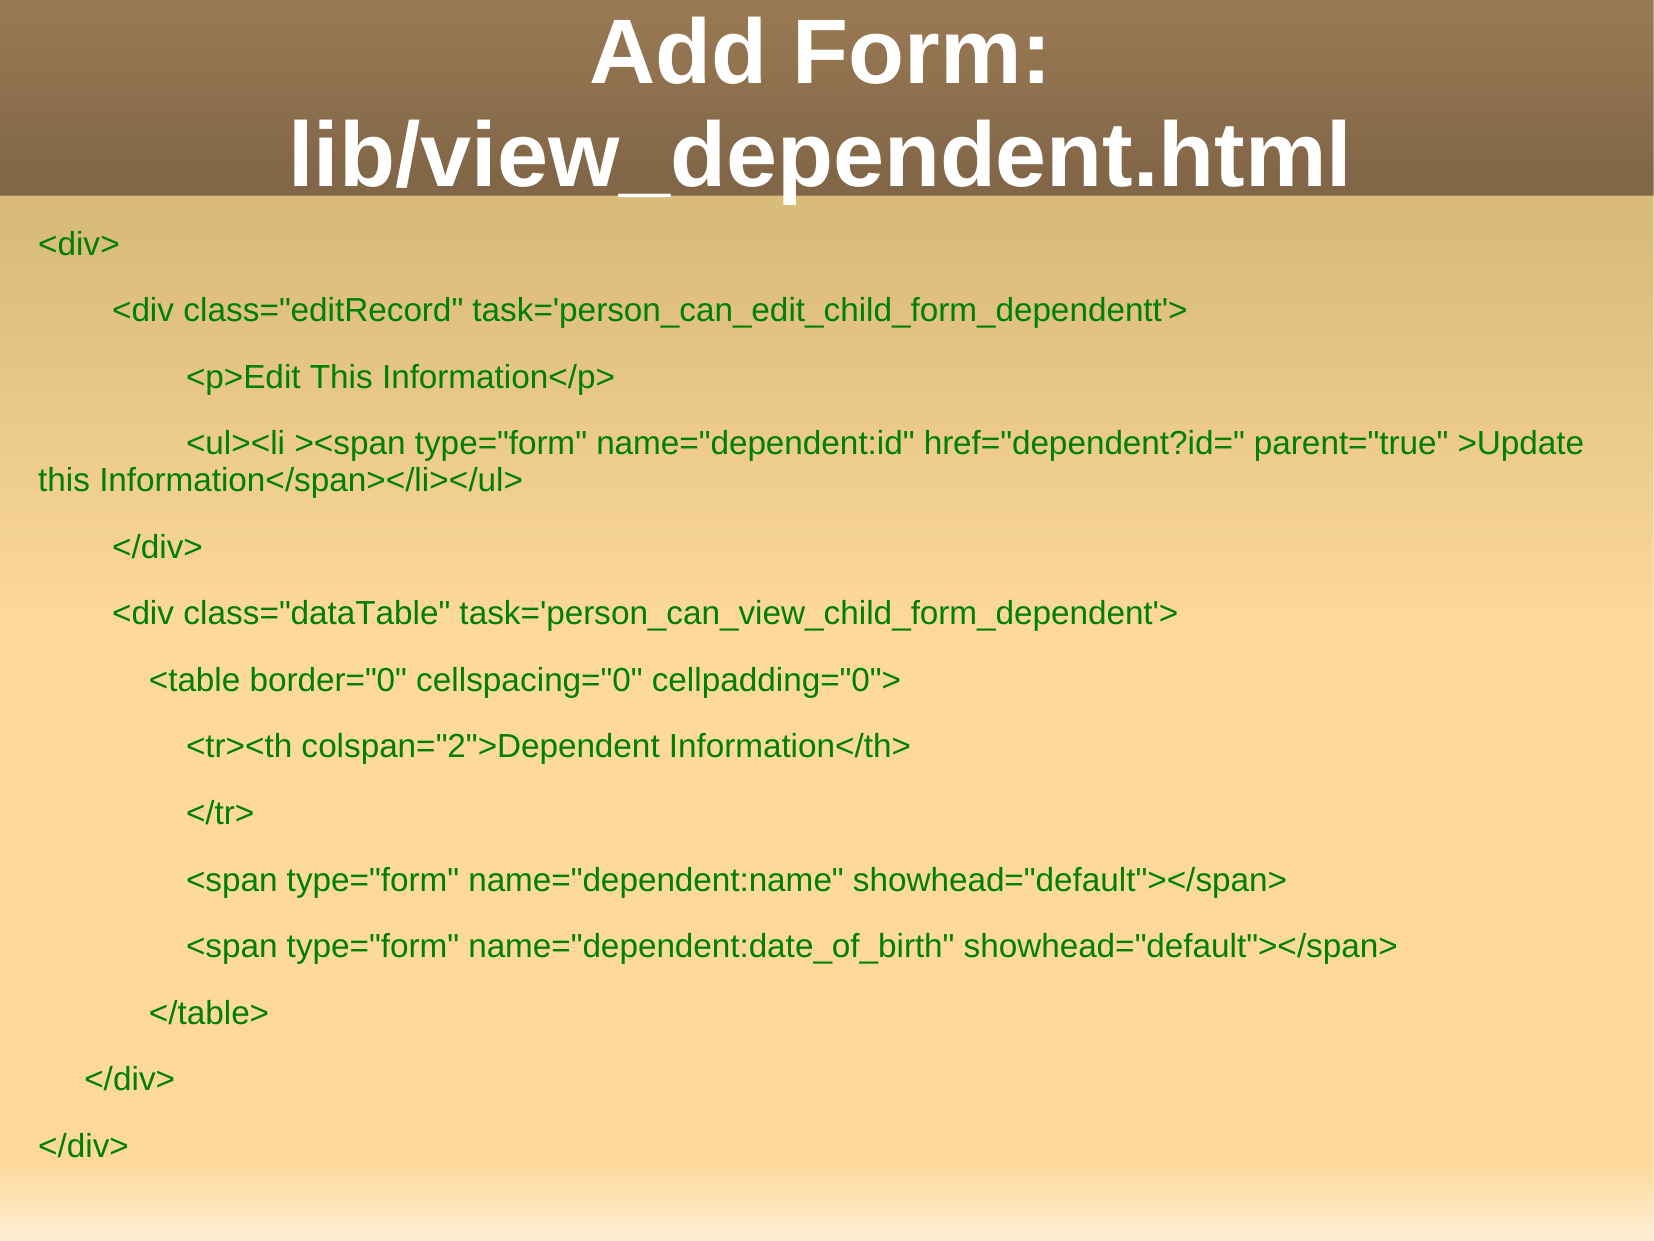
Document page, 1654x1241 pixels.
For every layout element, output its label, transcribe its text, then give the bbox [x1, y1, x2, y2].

picture [0, 0, 1654, 1241]
list <div> <div class="editRecord" task='person_can_edit_child_form_dependentt'> <p>Edit This Information</p> <ul><li ><span type="form" name="dependent:id" href="dependent?id=" parent="true" >Update this Information</span></li></ul> </div> <div class="dataTable" task='person_can_view_child_form_dependent'> <table border="0" cellspacing="0" cellpadding="0"> <tr><th colspan="2">Dependent Information</th> </tr> <span type="form" name="dependent:name" showhead="default"></span> <span type="form" name="dependent:date_of_birth" showhead="default"></span> </table> </div> </div> [38, 225, 1613, 1231]
title Add Form: lib/view_dependent.html [76, 1, 1565, 207]
